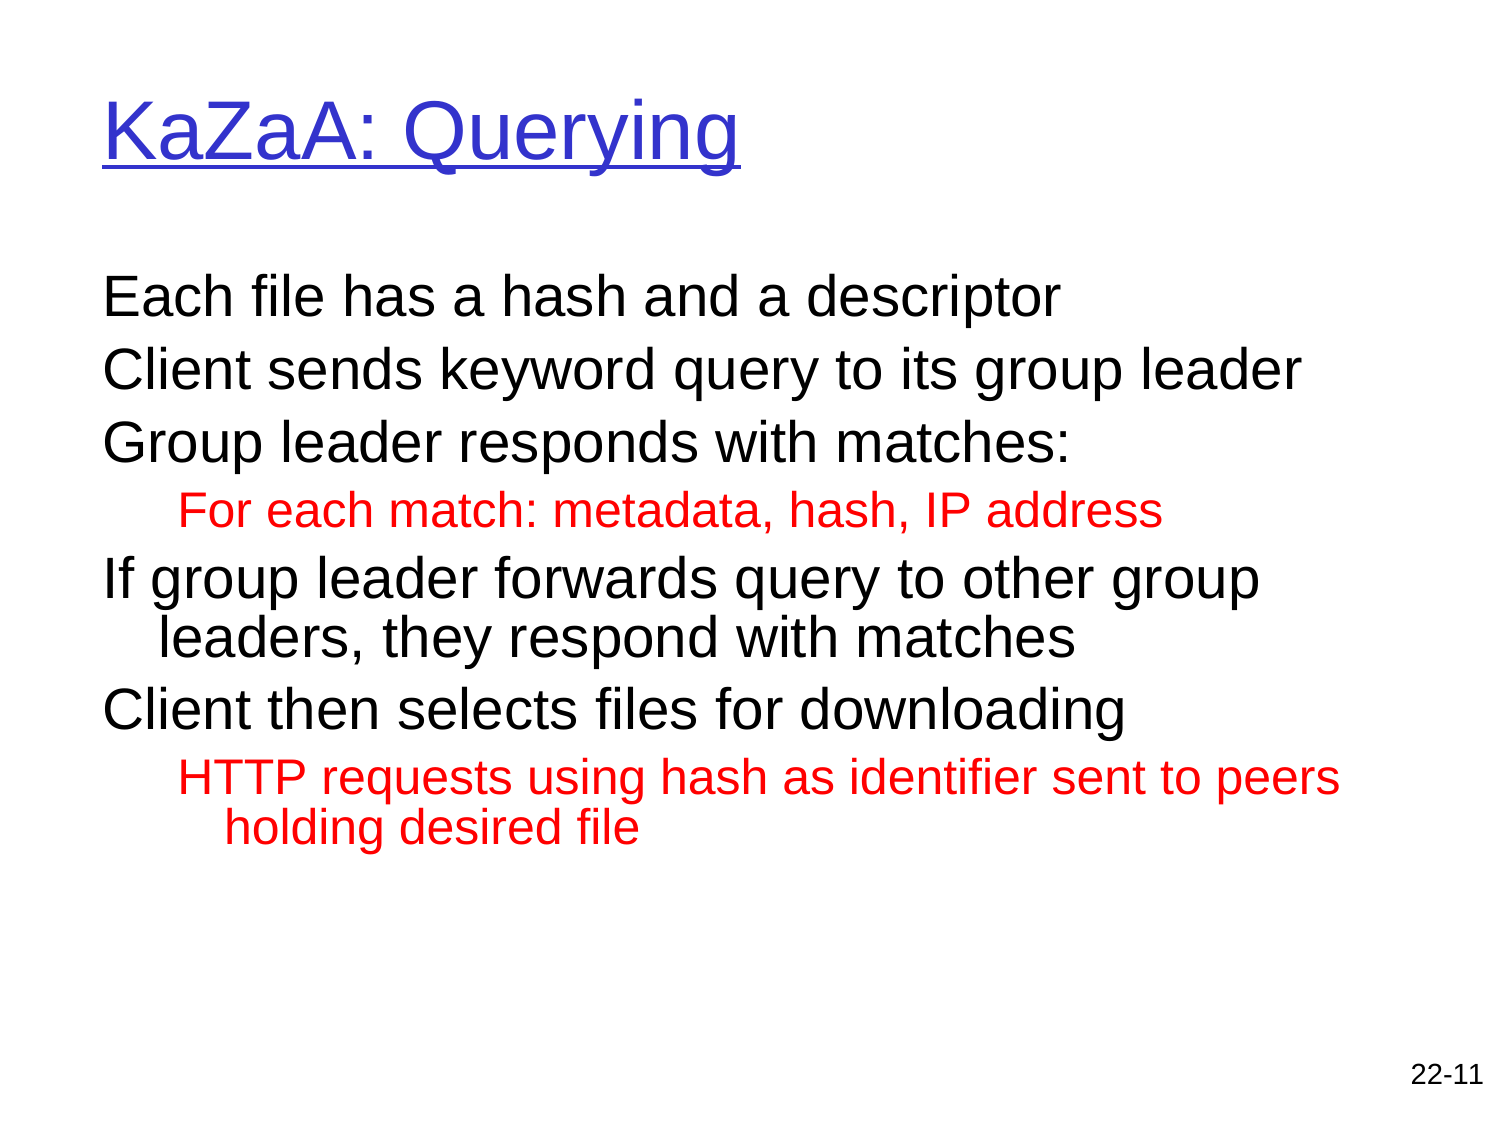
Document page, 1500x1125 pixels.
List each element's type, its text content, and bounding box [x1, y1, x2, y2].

title KaZaA: Querying [87, 37, 1363, 225]
list Each file has a hash and a descriptor Client sends keyword query to its group leader Group leader responds with matches: For each match: metadata, hash, IP address If group leader forwards query to other group leaders, they respond with matches Client then selects files for downloading HTTP requests using hash as identifier sent to peers holding desired file [87, 262, 1363, 1026]
